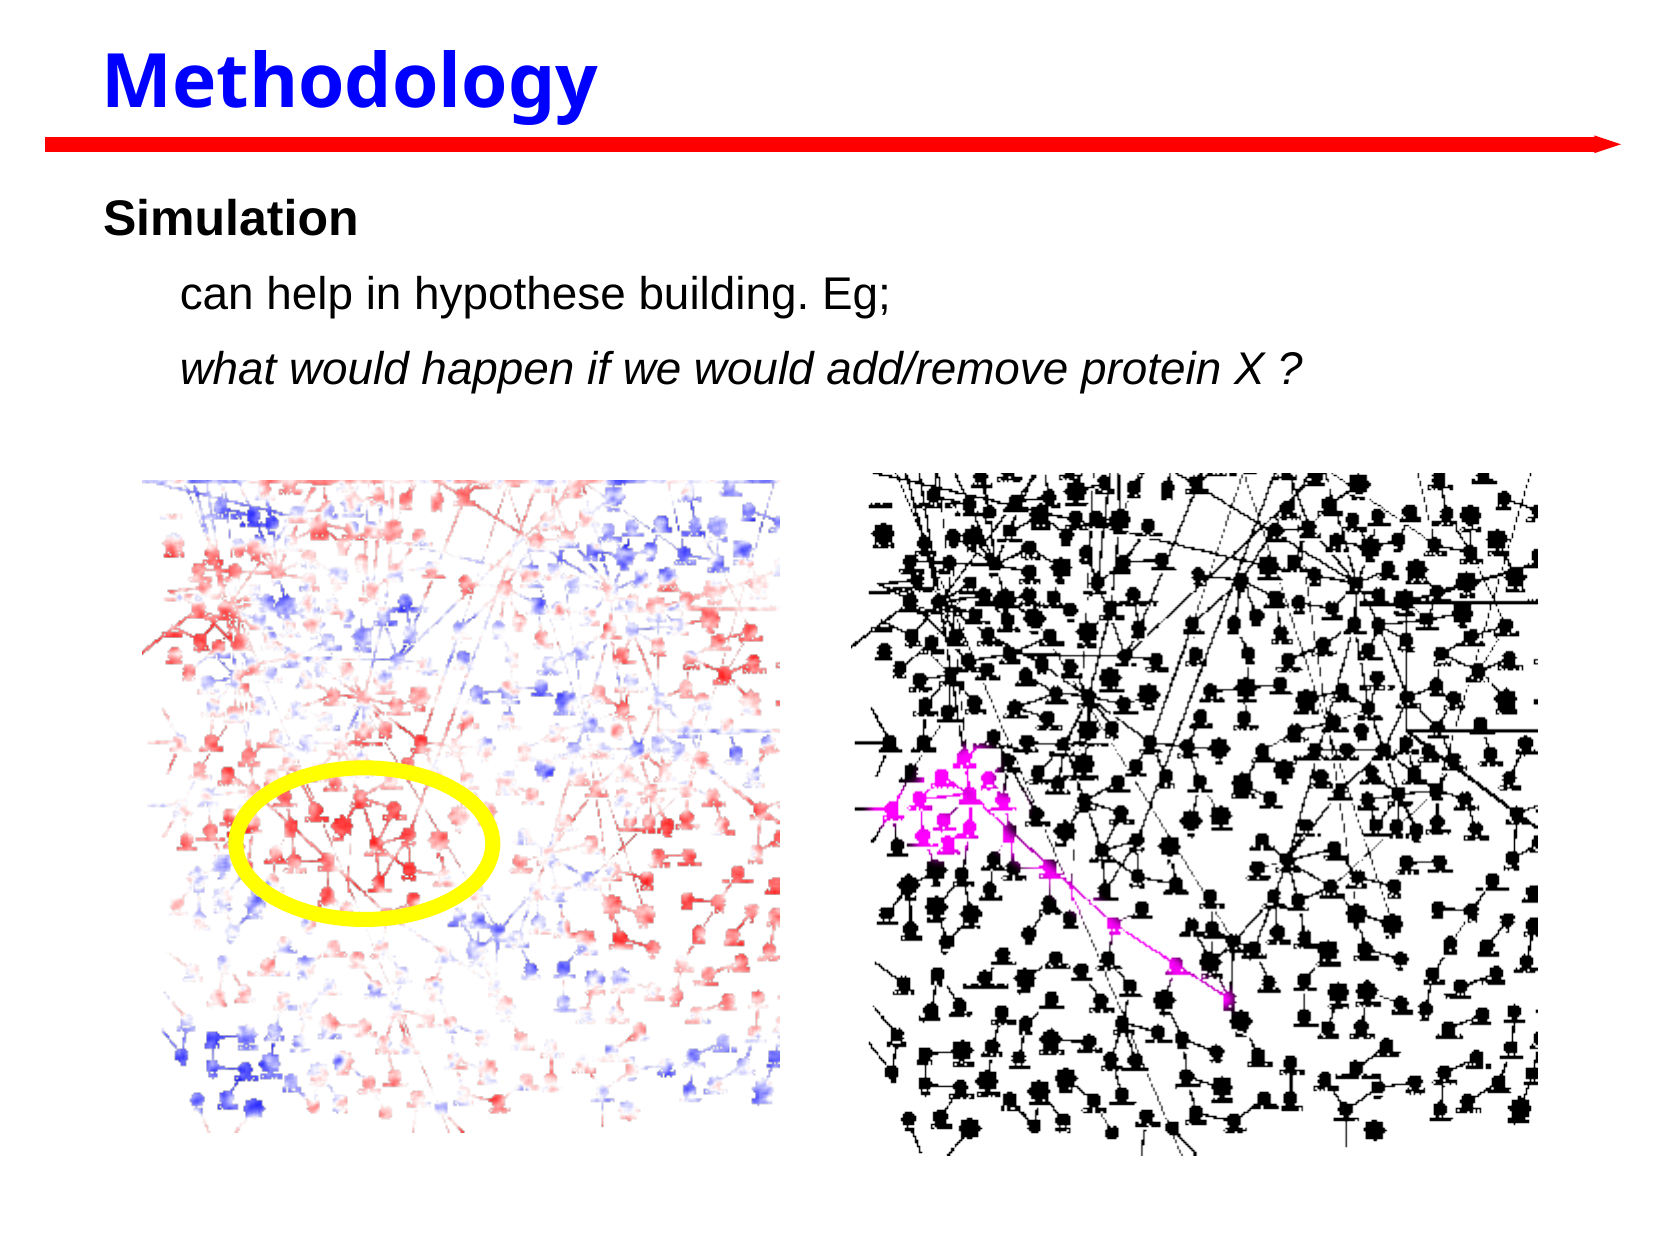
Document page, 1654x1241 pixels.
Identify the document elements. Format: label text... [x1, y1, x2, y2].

picture [142, 480, 780, 1133]
title Methodology [101, 27, 1514, 130]
picture [851, 473, 1538, 1156]
list Simulation can help in hypothese building. Eg; what would happen if we would add/remove protein X ? [85, 190, 1571, 1145]
